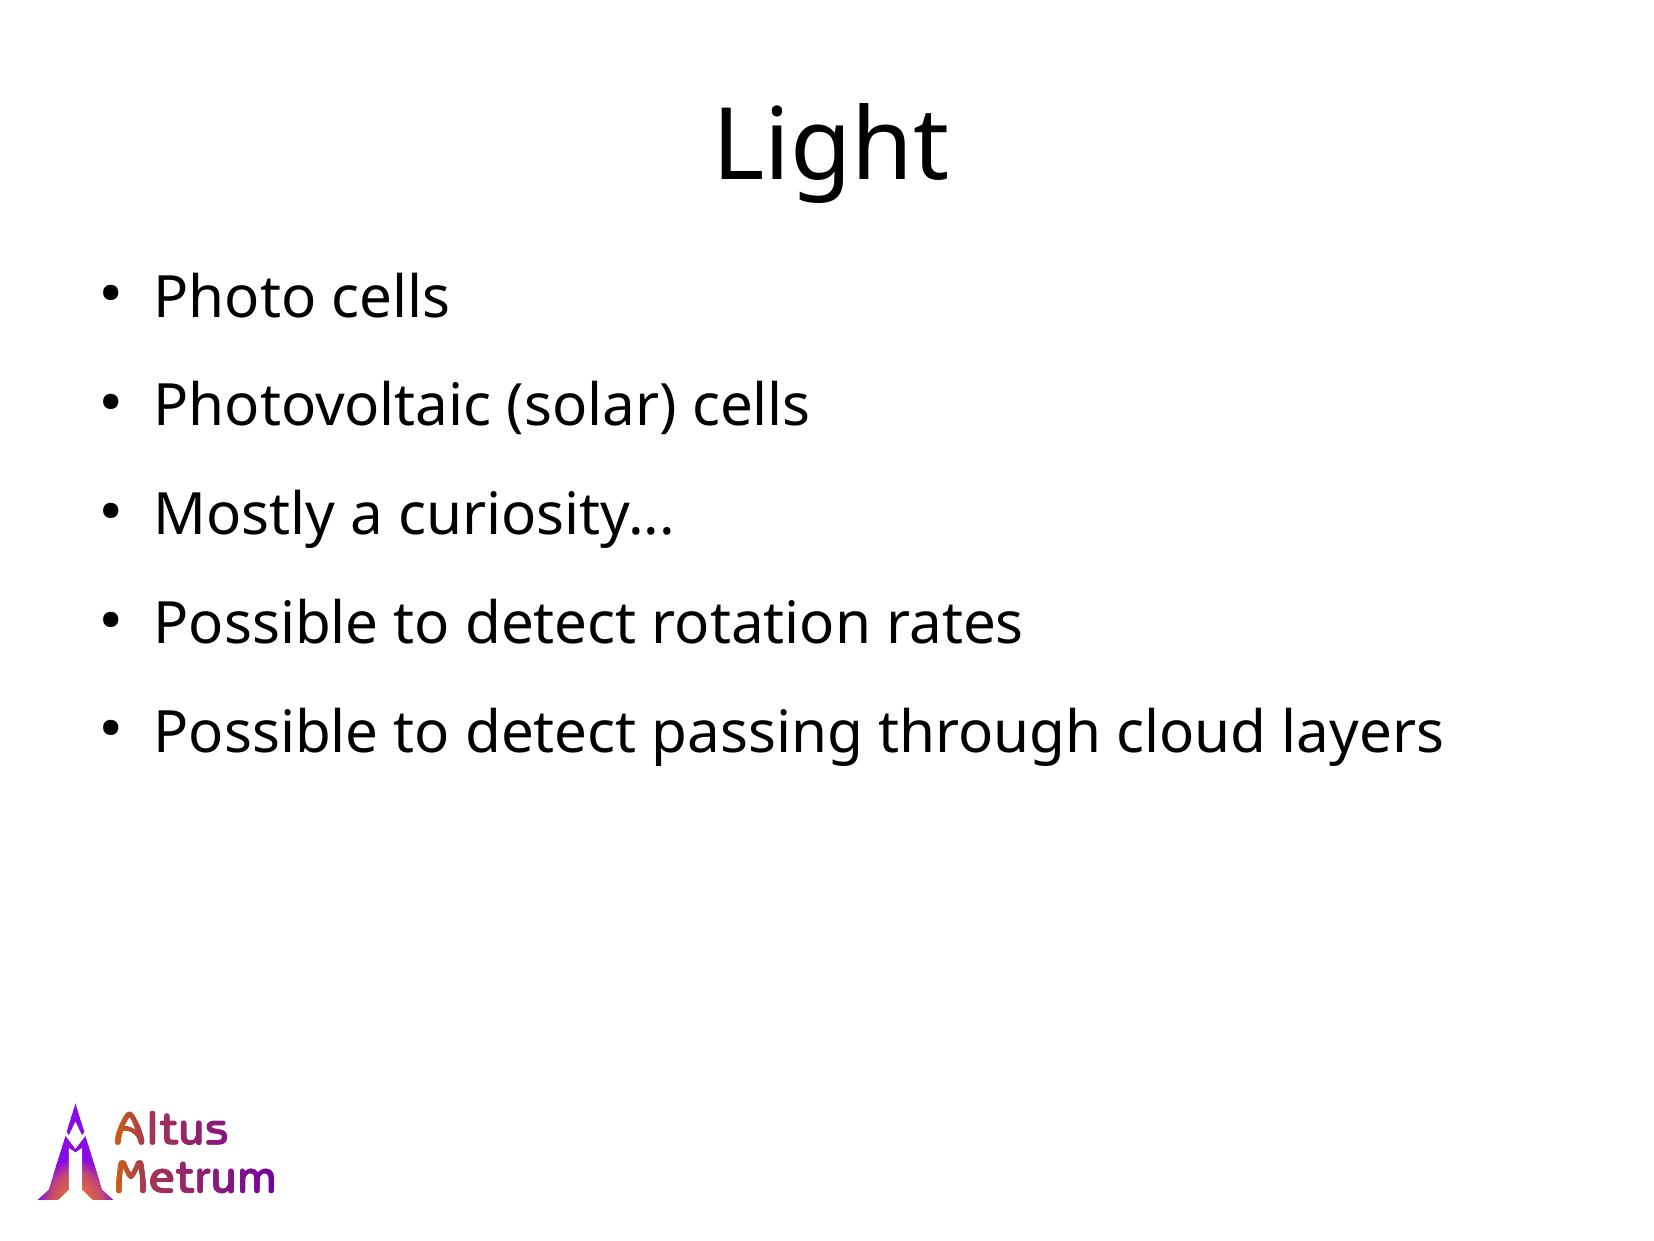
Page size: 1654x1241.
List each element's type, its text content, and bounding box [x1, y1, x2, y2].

picture [37, 1103, 274, 1200]
title Light [86, 55, 1576, 226]
list Photo cells Photovoltaic (solar) cells Mostly a curiosity... Possible to detect rotation rates Possible to detect passing through cloud layers [82, 254, 1571, 1059]
